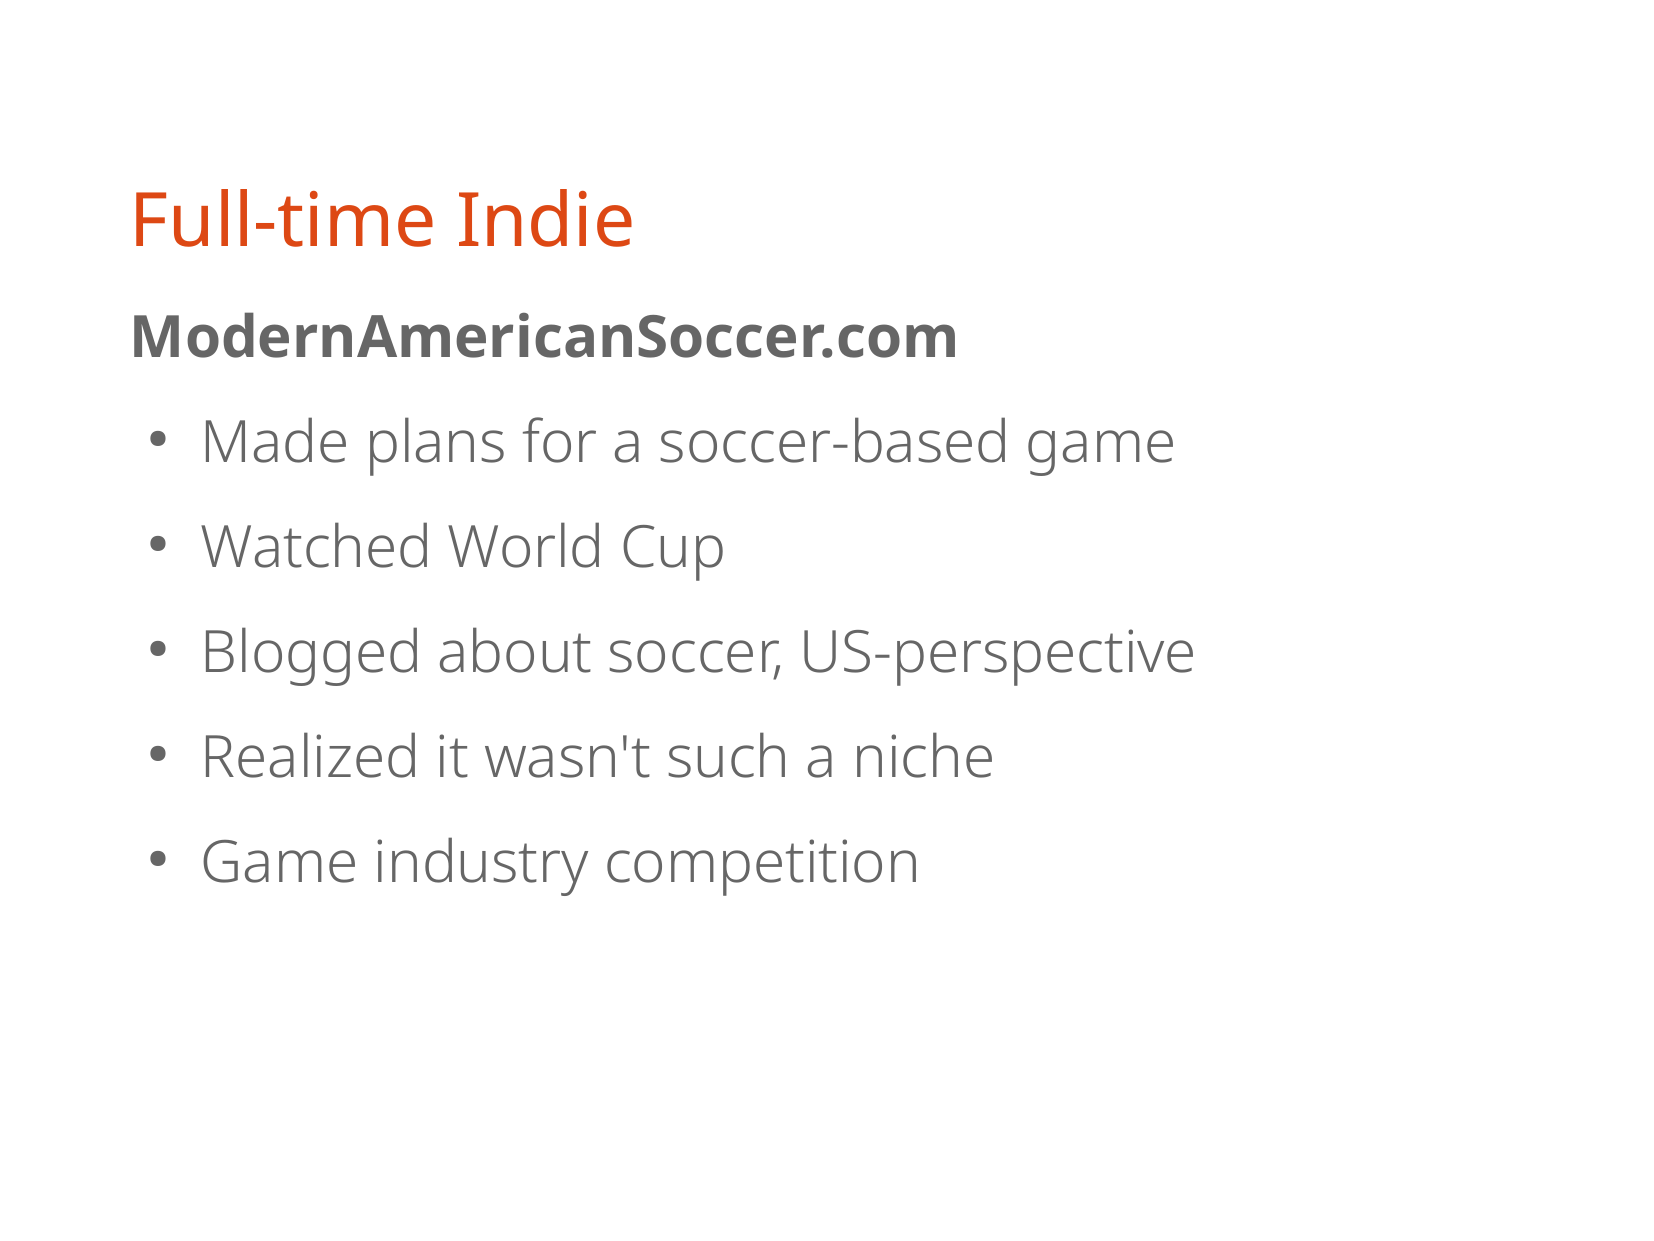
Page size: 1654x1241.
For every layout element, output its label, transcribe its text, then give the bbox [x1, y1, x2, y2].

title Full-time Indie [129, 153, 1518, 281]
list ModernAmericanSoccer.com Made plans for a soccer-based game Watched World Cup Blogged about soccer, US-perspective Realized it wasn't such a niche Game industry competition [129, 295, 1518, 1010]
